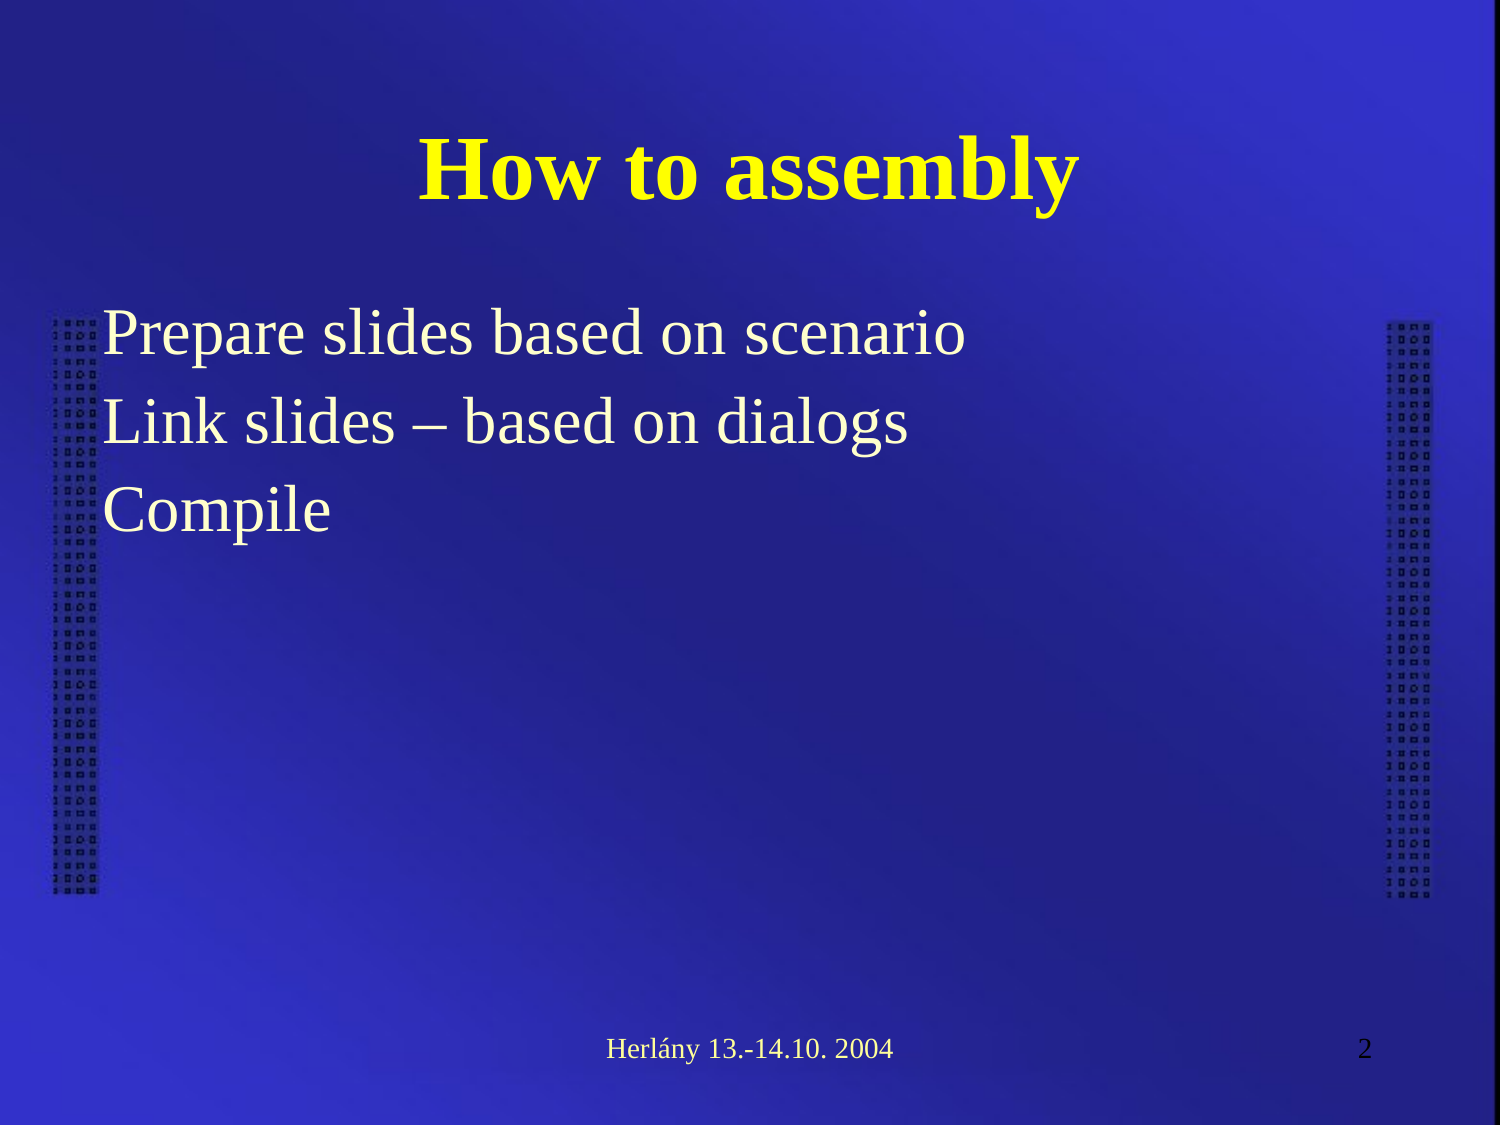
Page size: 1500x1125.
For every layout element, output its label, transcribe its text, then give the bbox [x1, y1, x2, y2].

text_box Herlány 13.-14.10. 2004 [512, 1024, 988, 1073]
text_box 16 [1074, 1024, 1388, 1073]
list Prepare slides based on scenario Link slides – based on dialogs Compile [87, 287, 1438, 990]
title How to assembly [112, 74, 1388, 263]
picture [0, 0, 1500, 1125]
